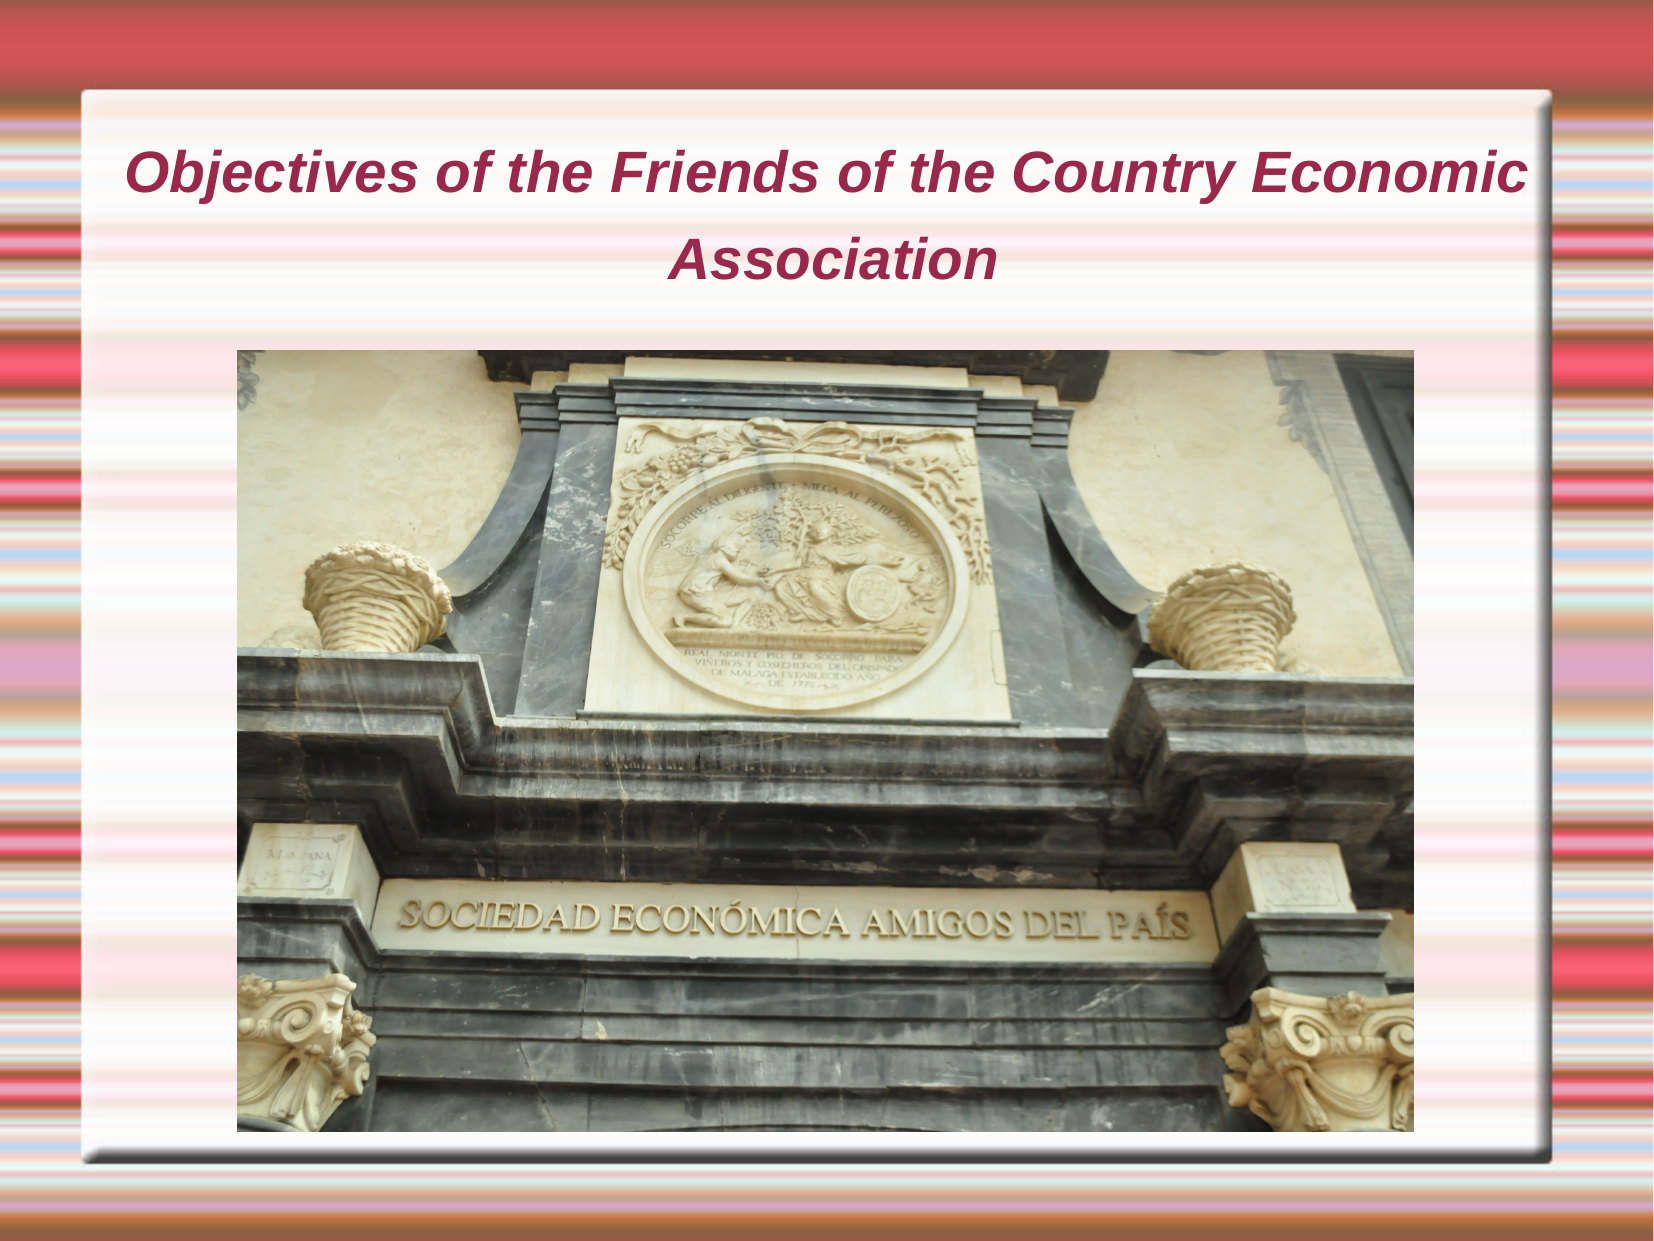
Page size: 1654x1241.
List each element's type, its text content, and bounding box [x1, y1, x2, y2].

title Objectives of the Friends of the Country Economic Association [121, 114, 1534, 322]
picture [0, 0, 1654, 1241]
